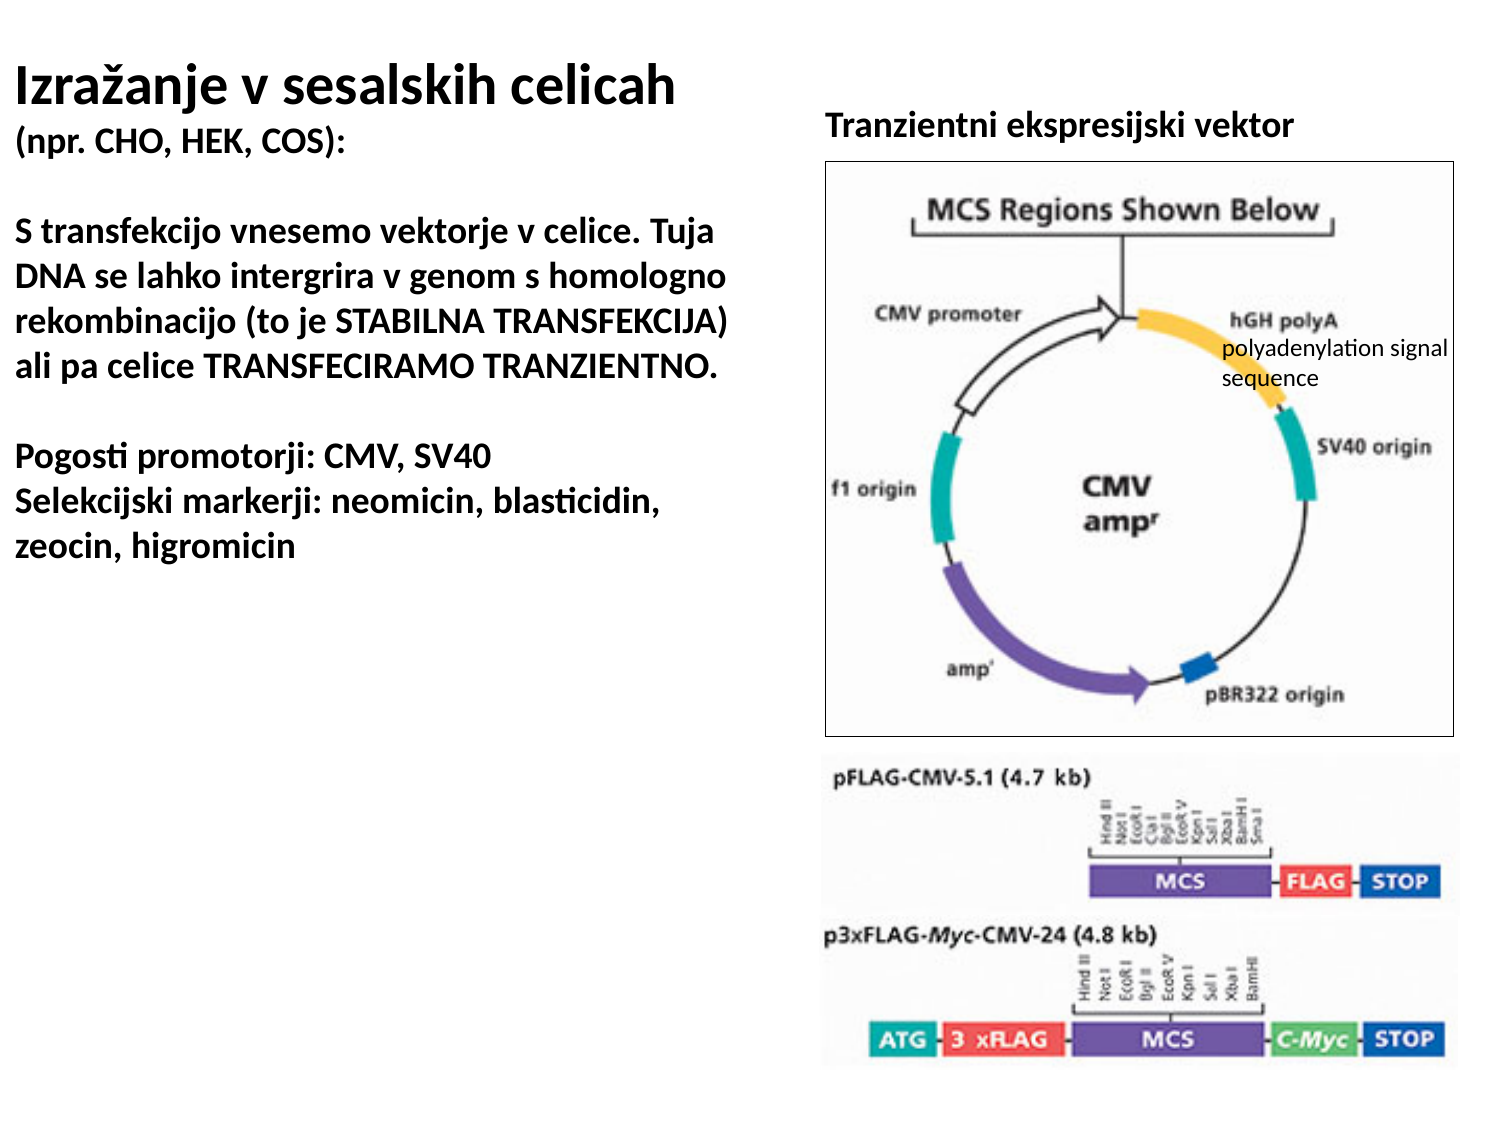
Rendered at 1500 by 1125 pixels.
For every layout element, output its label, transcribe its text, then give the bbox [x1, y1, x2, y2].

picture [819, 752, 1460, 1070]
text_box polyadenylation signal sequence [1207, 323, 1470, 399]
text_box Izražanje v sesalskih celicah (npr. CHO, HEK, COS): S transfekcijo vnesemo vektorje v celice. Tuja DNA se lahko intergrira v genom s homologno rekombinacijo (to je STABILNA TRANSFEKCIJA) ali pa celice TRANSFECIRAMO TRANZIENTNO. Pogosti promotorji: CMV, SV40 Selekcijski markerji: neomicin, blasticidin, zeocin, higromicin [0, 38, 776, 664]
text_box Tranzientni ekspresijski vektor [810, 92, 1311, 153]
picture [825, 160, 1454, 737]
